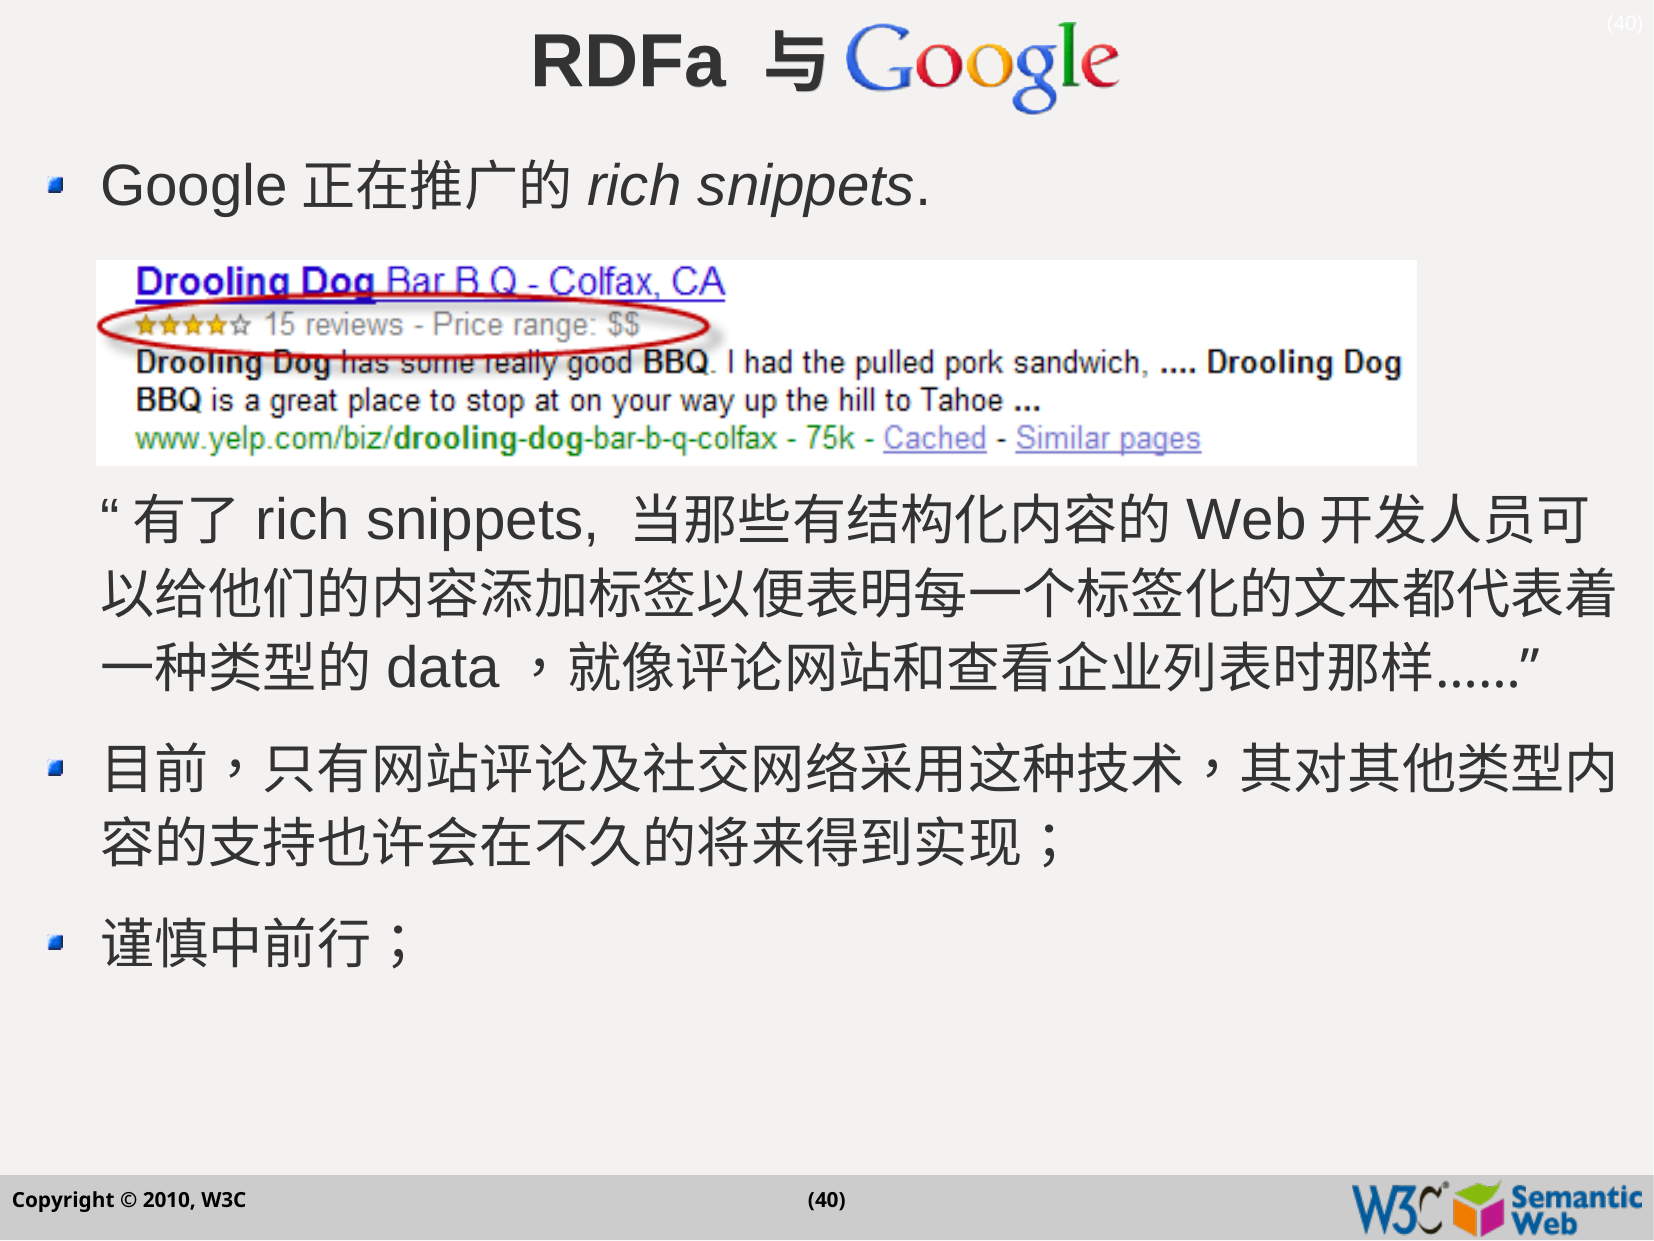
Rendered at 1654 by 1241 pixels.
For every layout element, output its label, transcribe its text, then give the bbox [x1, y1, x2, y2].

picture [96, 260, 1417, 466]
picture [846, 22, 1124, 118]
title RDFa 与 [0, 0, 1654, 119]
list Google正在推广的rich snippets. “有了rich snippets, 当那些有结构化内容的Web开发人员可以给他们的内容添加标签以便表明每一个标签化的文本都代表着一种类型的data，就像评论网站和查看企业列表时那样……” 目前，只有网站评论及社交网络采用这种技术，其对其他类型内容的支持也许会在不久的将来得到实现； 谨慎中前行； [29, 147, 1624, 1134]
picture [1352, 1178, 1642, 1237]
